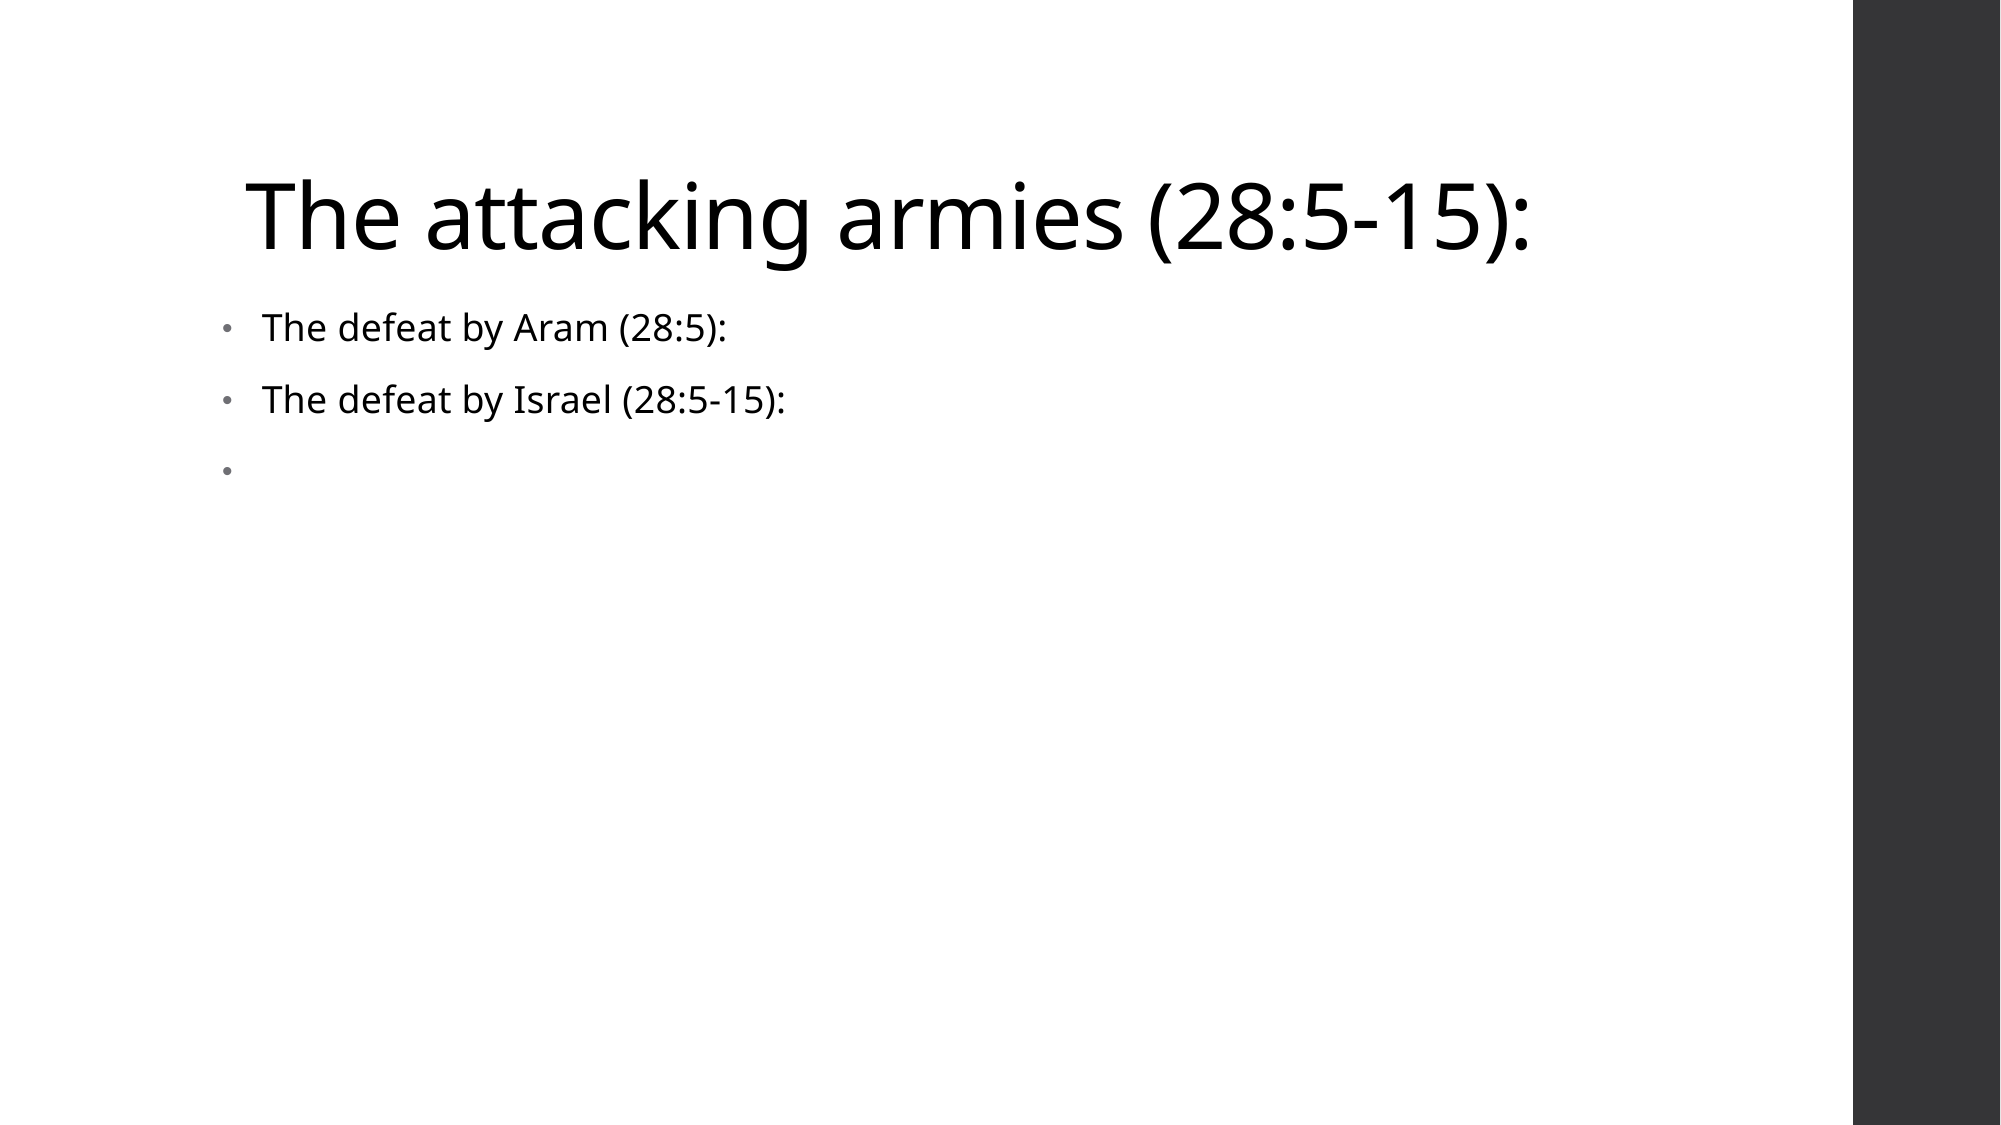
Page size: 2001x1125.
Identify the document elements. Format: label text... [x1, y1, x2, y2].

title The attacking armies (28:5-15): [206, 60, 1797, 278]
list The defeat by Aram (28:5): The defeat by Israel (28:5-15): [206, 299, 1617, 1014]
